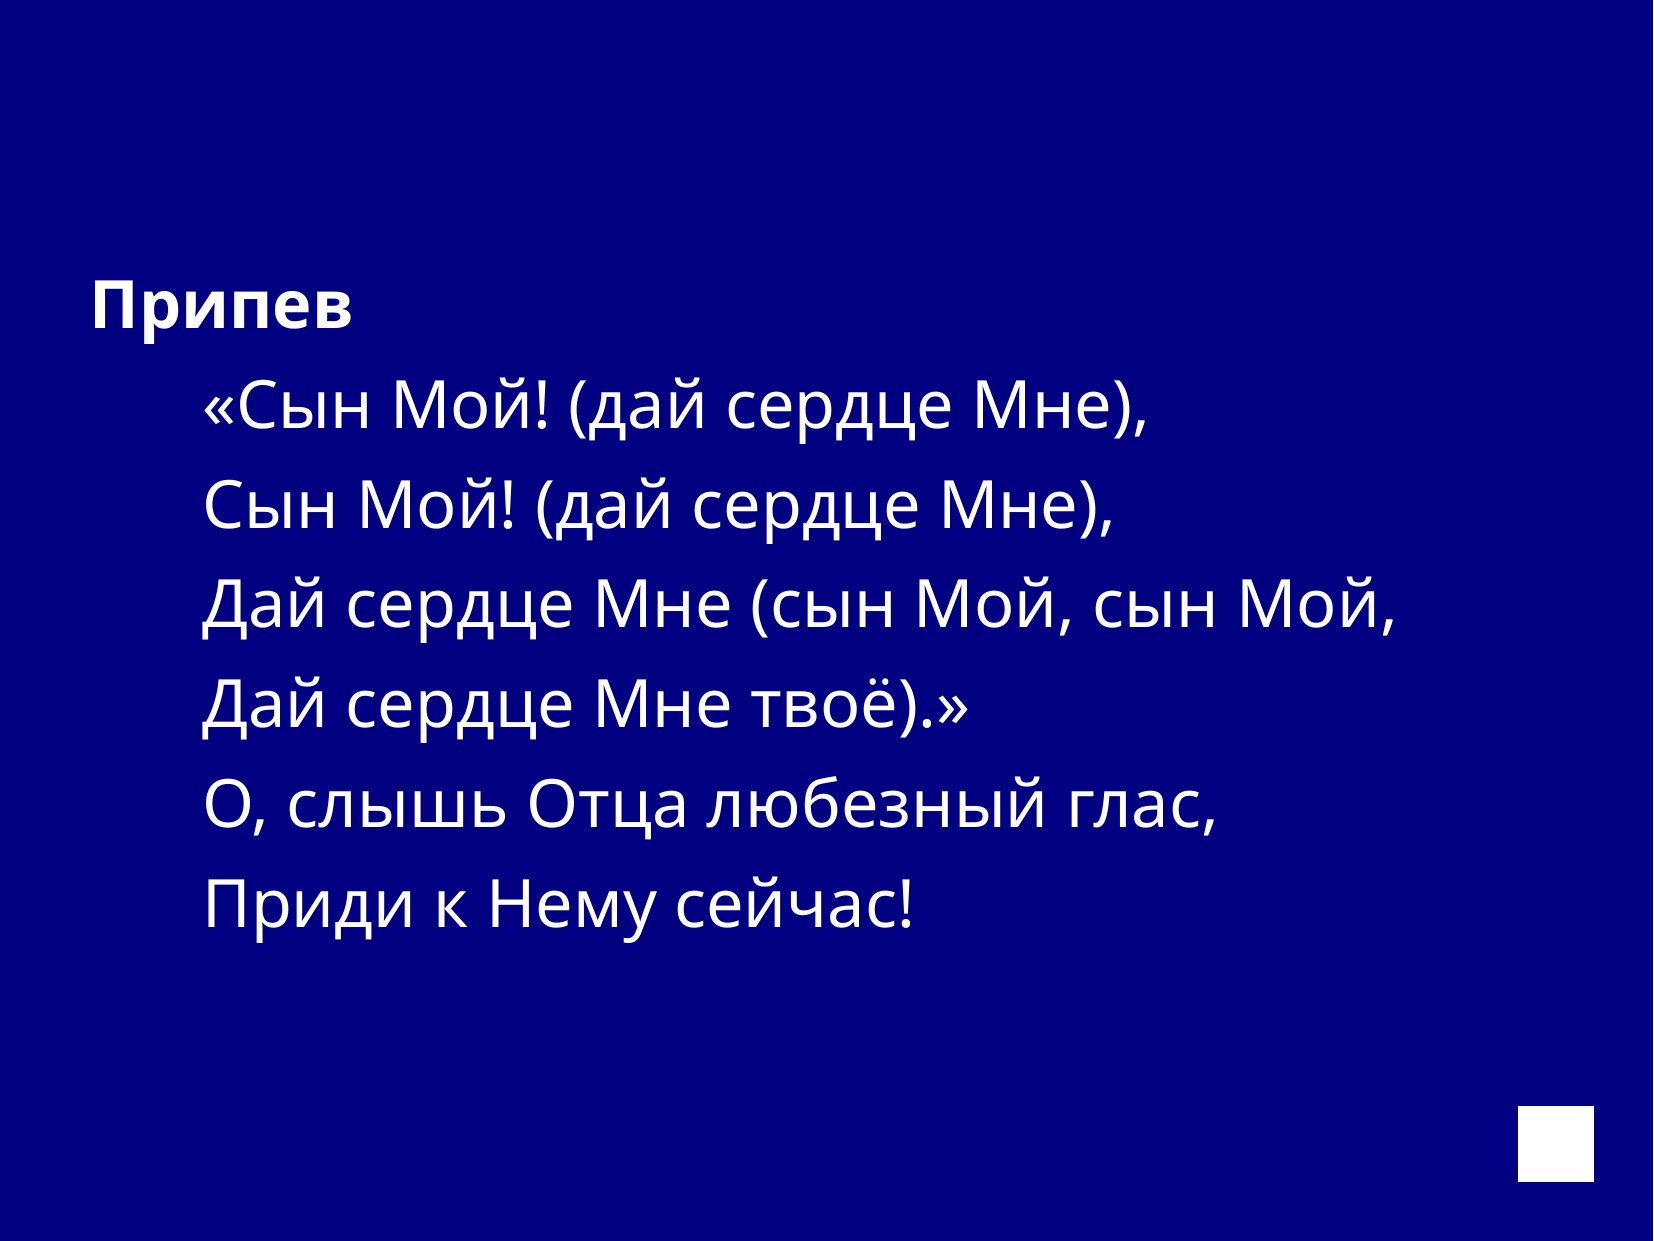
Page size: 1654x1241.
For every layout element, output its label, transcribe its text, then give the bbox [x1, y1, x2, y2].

text_box [1518, 1106, 1594, 1182]
text_box Припев «Сын Мой! (дай сердце Мне), Сын Мой! (дай сердце Мне), Дай сердце Мне (сын Мой, сын Мой, Дай сердце Мне твоё).» О, слышь Отца любезный глас, Приди к Нему сейчас! [75, 150, 1576, 1163]
